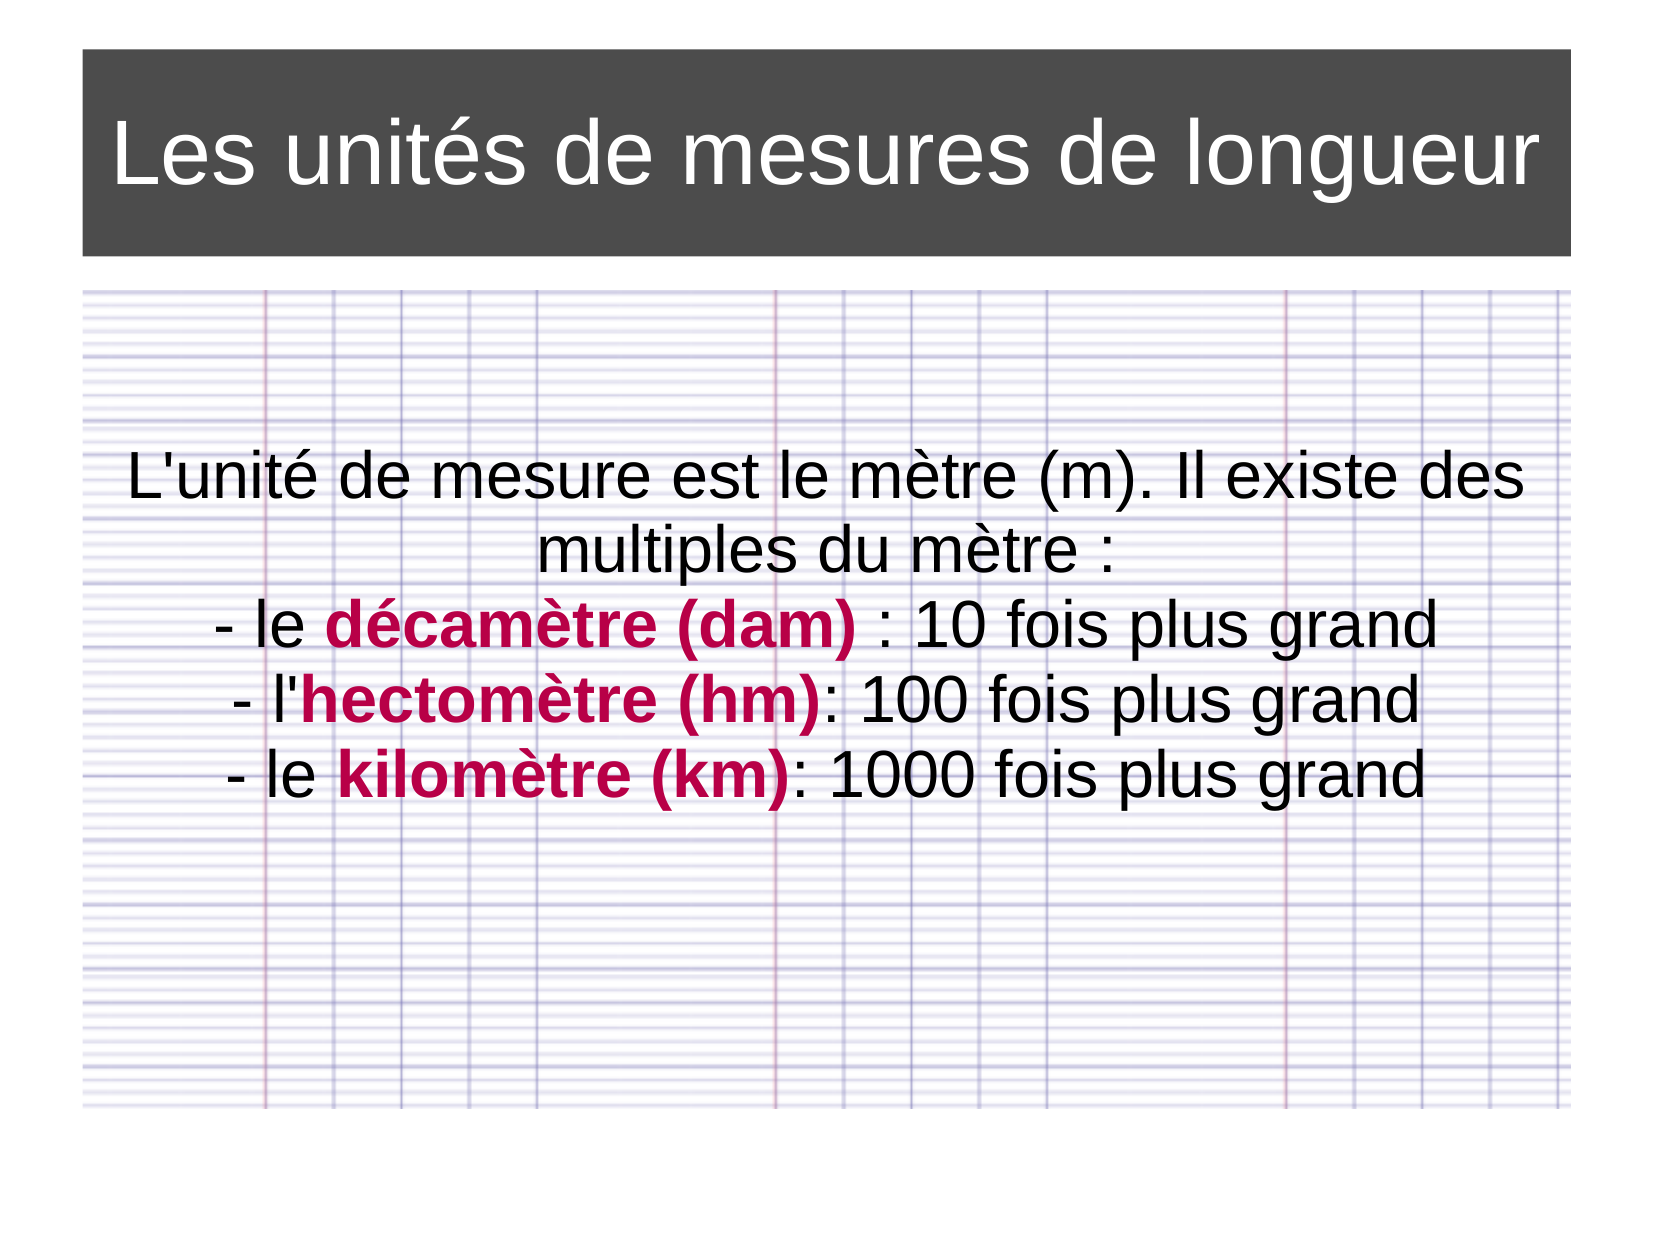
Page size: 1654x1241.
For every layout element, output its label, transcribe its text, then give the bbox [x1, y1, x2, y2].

subtitle L'unité de mesure est le mètre (m). Il existe des multiples du mètre : - le décamètre (dam) : 10 fois plus grand - l'hectomètre (hm): 100 fois plus grand - le kilomètre (km): 1000 fois plus grand [82, 290, 1571, 1109]
title Les unités de mesures de longueur [82, 49, 1571, 257]
